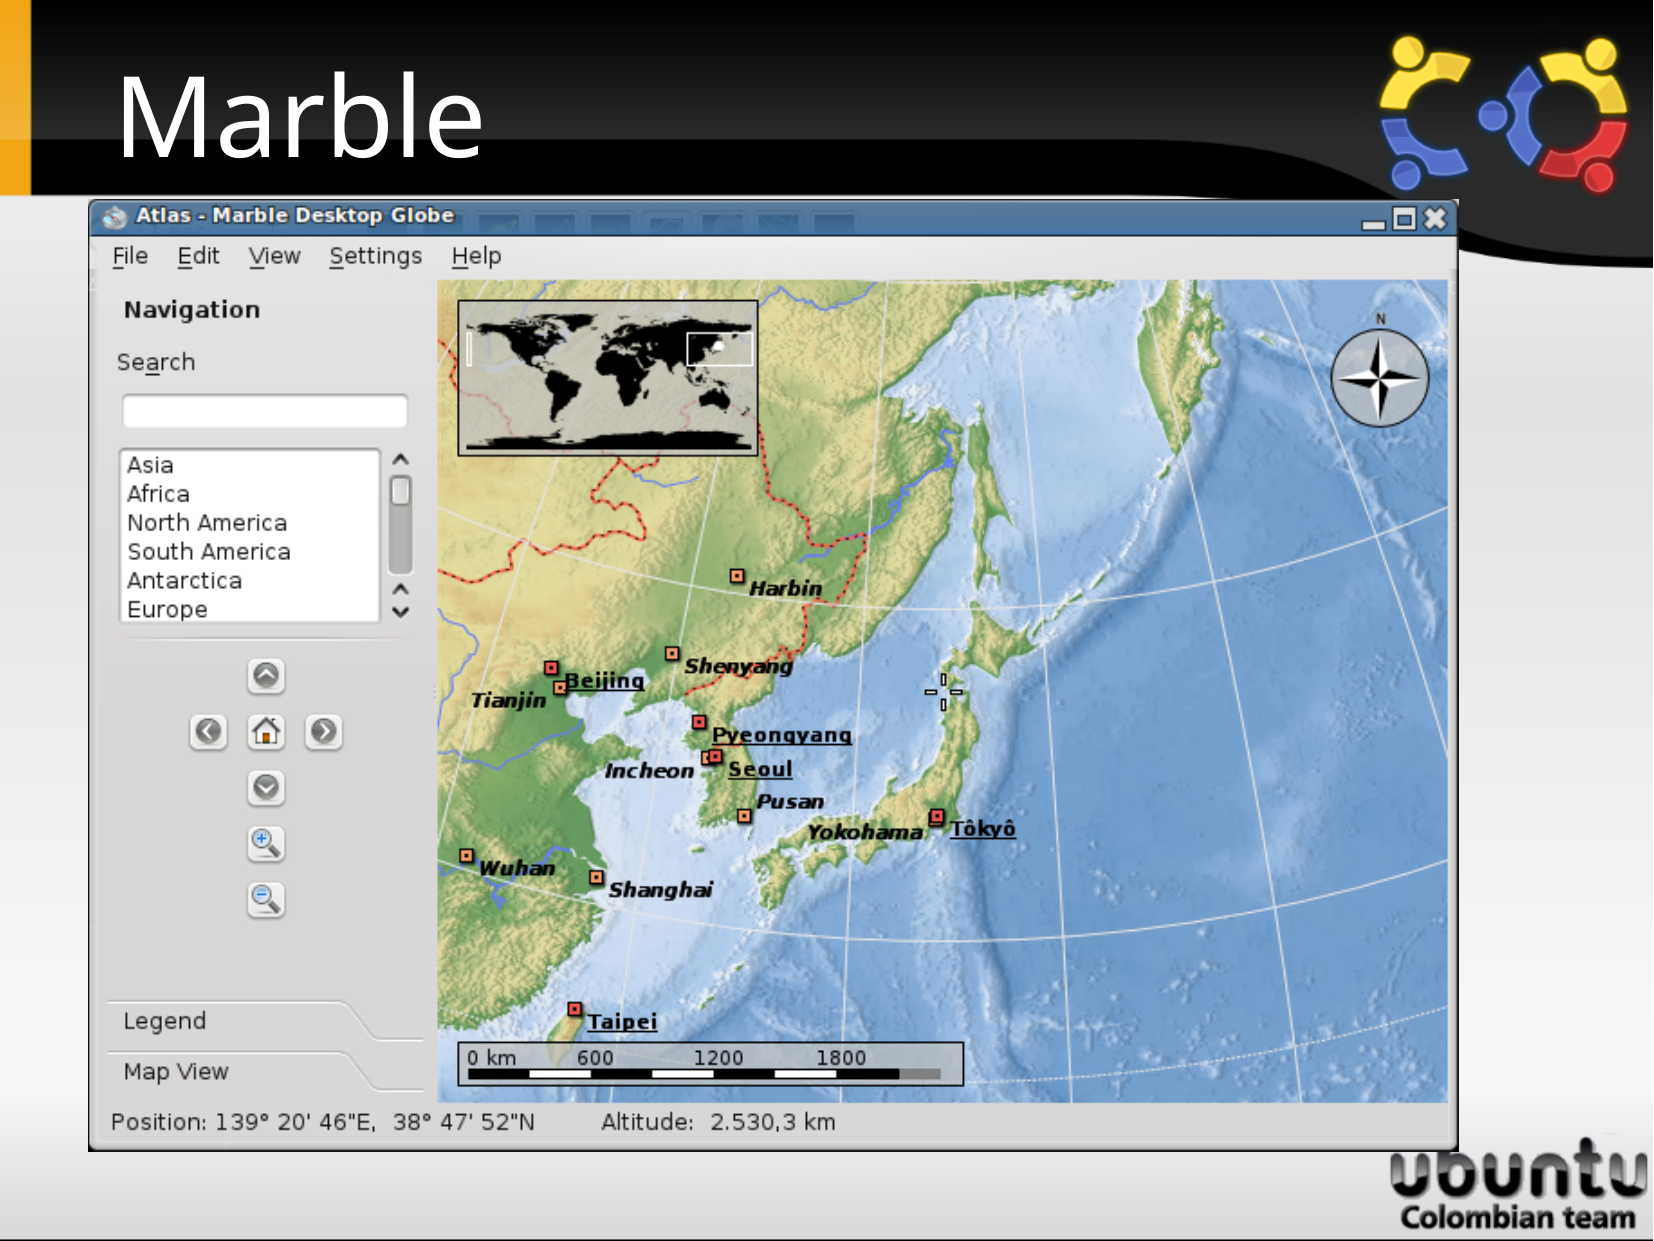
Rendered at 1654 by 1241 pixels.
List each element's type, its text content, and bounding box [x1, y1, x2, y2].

text_box Marble [59, 29, 1447, 178]
picture [0, 0, 1653, 1241]
